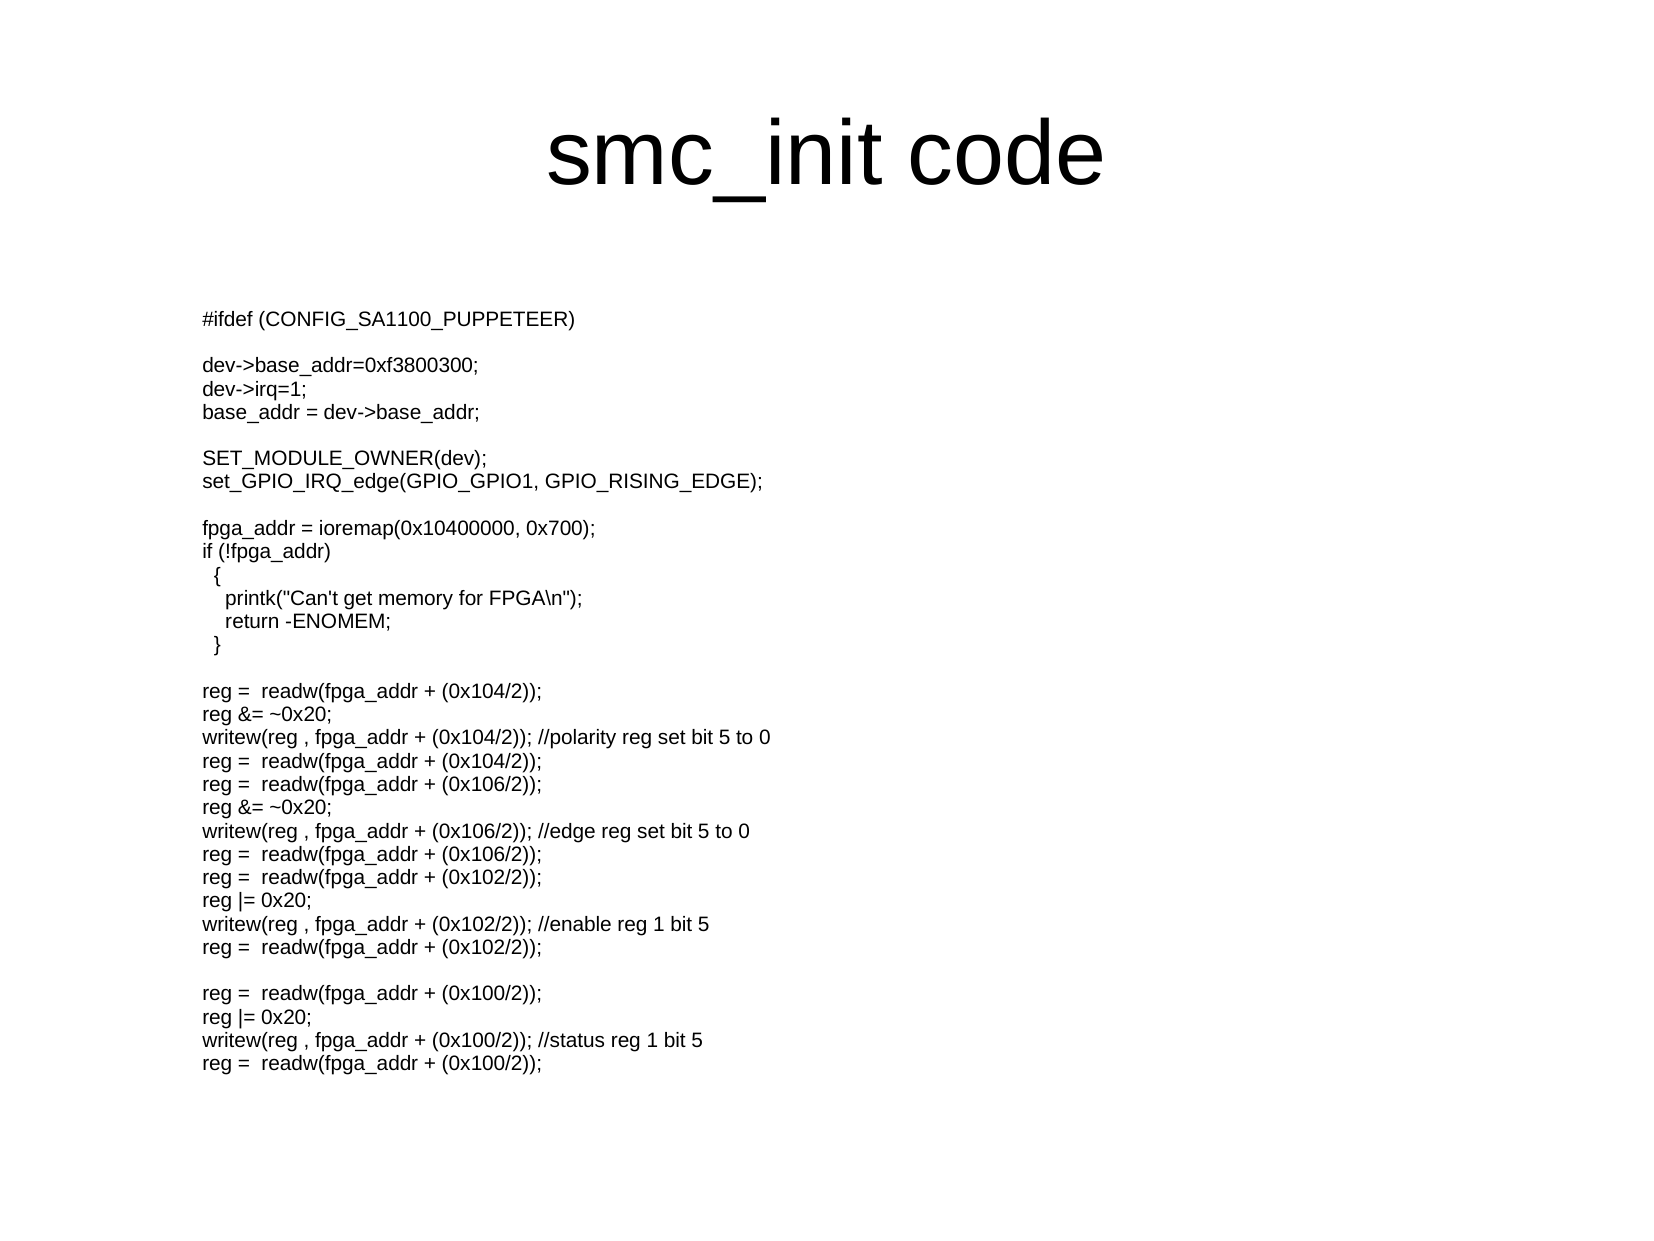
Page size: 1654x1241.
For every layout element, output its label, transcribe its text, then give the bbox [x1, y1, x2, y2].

text_box #ifdef (CONFIG_SA1100_PUPPETEER) dev->base_addr=0xf3800300; dev->irq=1; base_addr = dev->base_addr; SET_MODULE_OWNER(dev); set_GPIO_IRQ_edge(GPIO_GPIO1, GPIO_RISING_EDGE); fpga_addr = ioremap(0x10400000, 0x700); if (!fpga_addr) { printk("Can't get memory for FPGA\n"); return -ENOMEM; } reg = readw(fpga_addr + (0x104/2)); reg &= ~0x20; writew(reg , fpga_addr + (0x104/2)); //polarity reg set bit 5 to 0 reg = readw(fpga_addr + (0x104/2)); reg = readw(fpga_addr + (0x106/2)); reg &= ~0x20; writew(reg , fpga_addr + (0x106/2)); //edge reg set bit 5 to 0 reg = readw(fpga_addr + (0x106/2)); reg = readw(fpga_addr + (0x102/2)); reg |= 0x20; writew(reg , fpga_addr + (0x102/2)); //enable reg 1 bit 5 reg = readw(fpga_addr + (0x102/2)); reg = readw(fpga_addr + (0x100/2)); reg |= 0x20; writew(reg , fpga_addr + (0x100/2)); //status reg 1 bit 5 reg = readw(fpga_addr + (0x100/2)); [187, 300, 1463, 1227]
title smc_init code [82, 49, 1571, 257]
